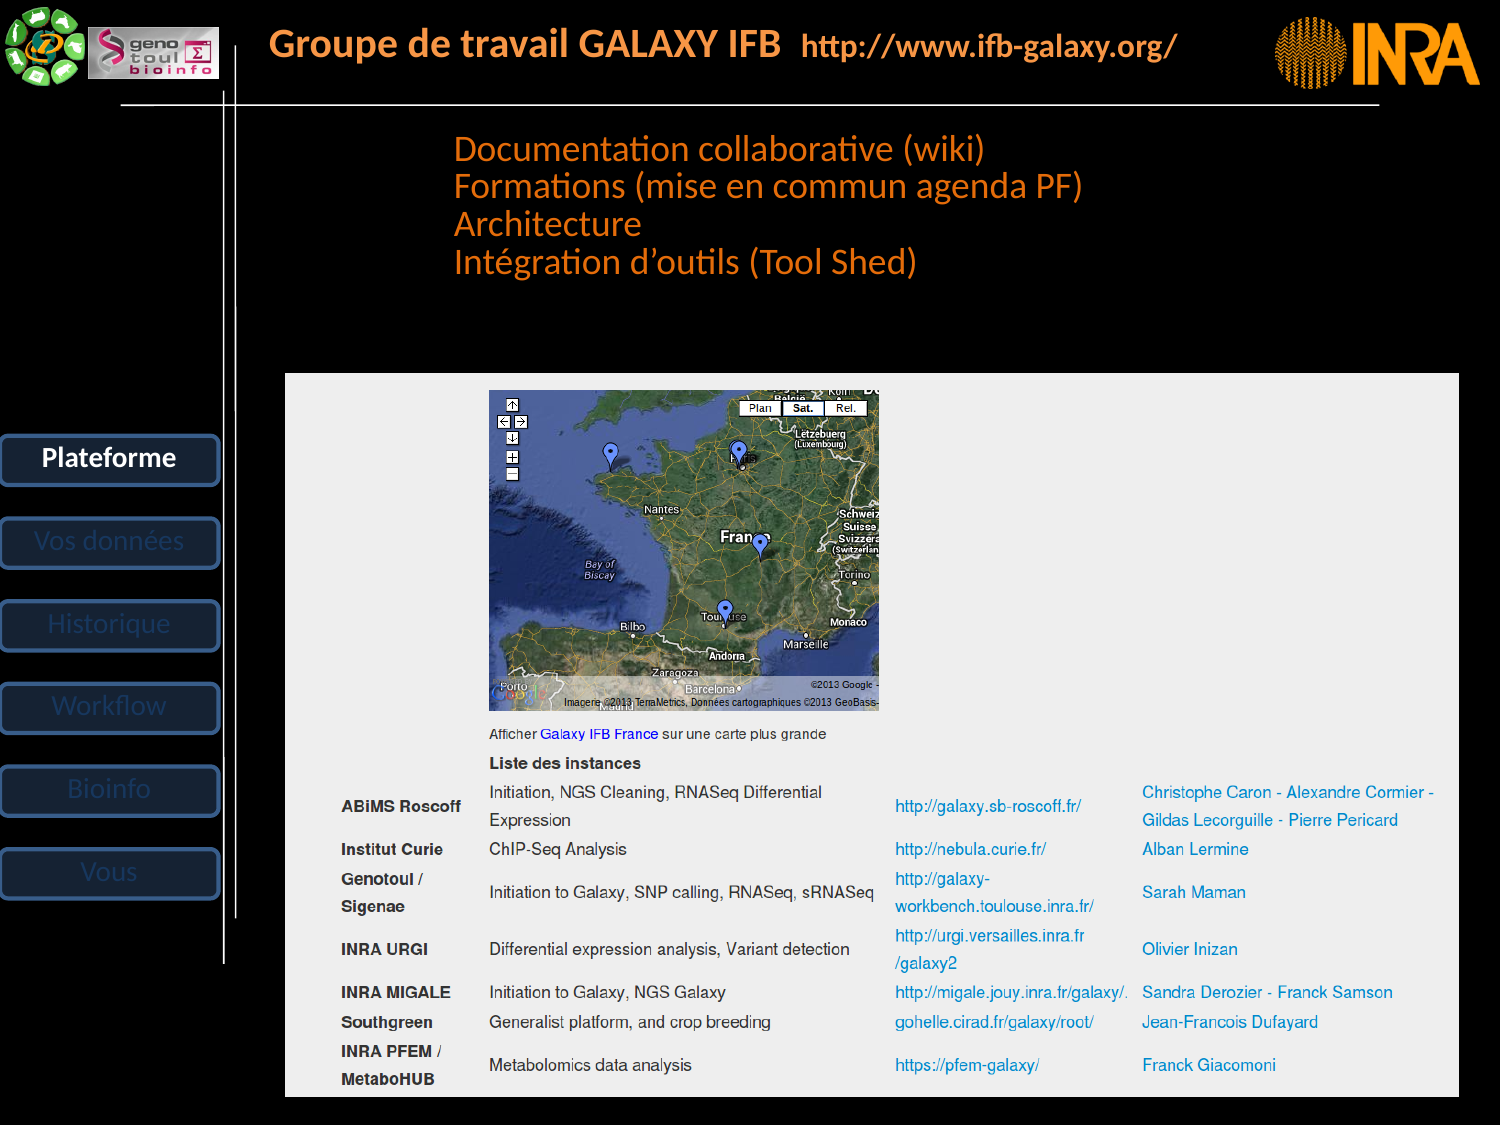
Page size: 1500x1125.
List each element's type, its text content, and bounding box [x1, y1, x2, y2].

text_box Workflow [0, 683, 219, 734]
text_box Groupe de travail GALAXY IFB http://www.ifb-galaxy.org/ [253, 19, 1294, 86]
text_box Documentation collaborative (wiki) Formations (mise en commun agenda PF) Architecture Intégration d’outils (Tool Shed) [266, 125, 1500, 291]
picture [285, 373, 1459, 1097]
text_box Bioinfo [0, 766, 219, 816]
text_box Vous [0, 849, 219, 899]
text_box Historique [0, 601, 219, 651]
text_box Vos données [0, 518, 219, 568]
text_box Plateforme [0, 435, 219, 486]
